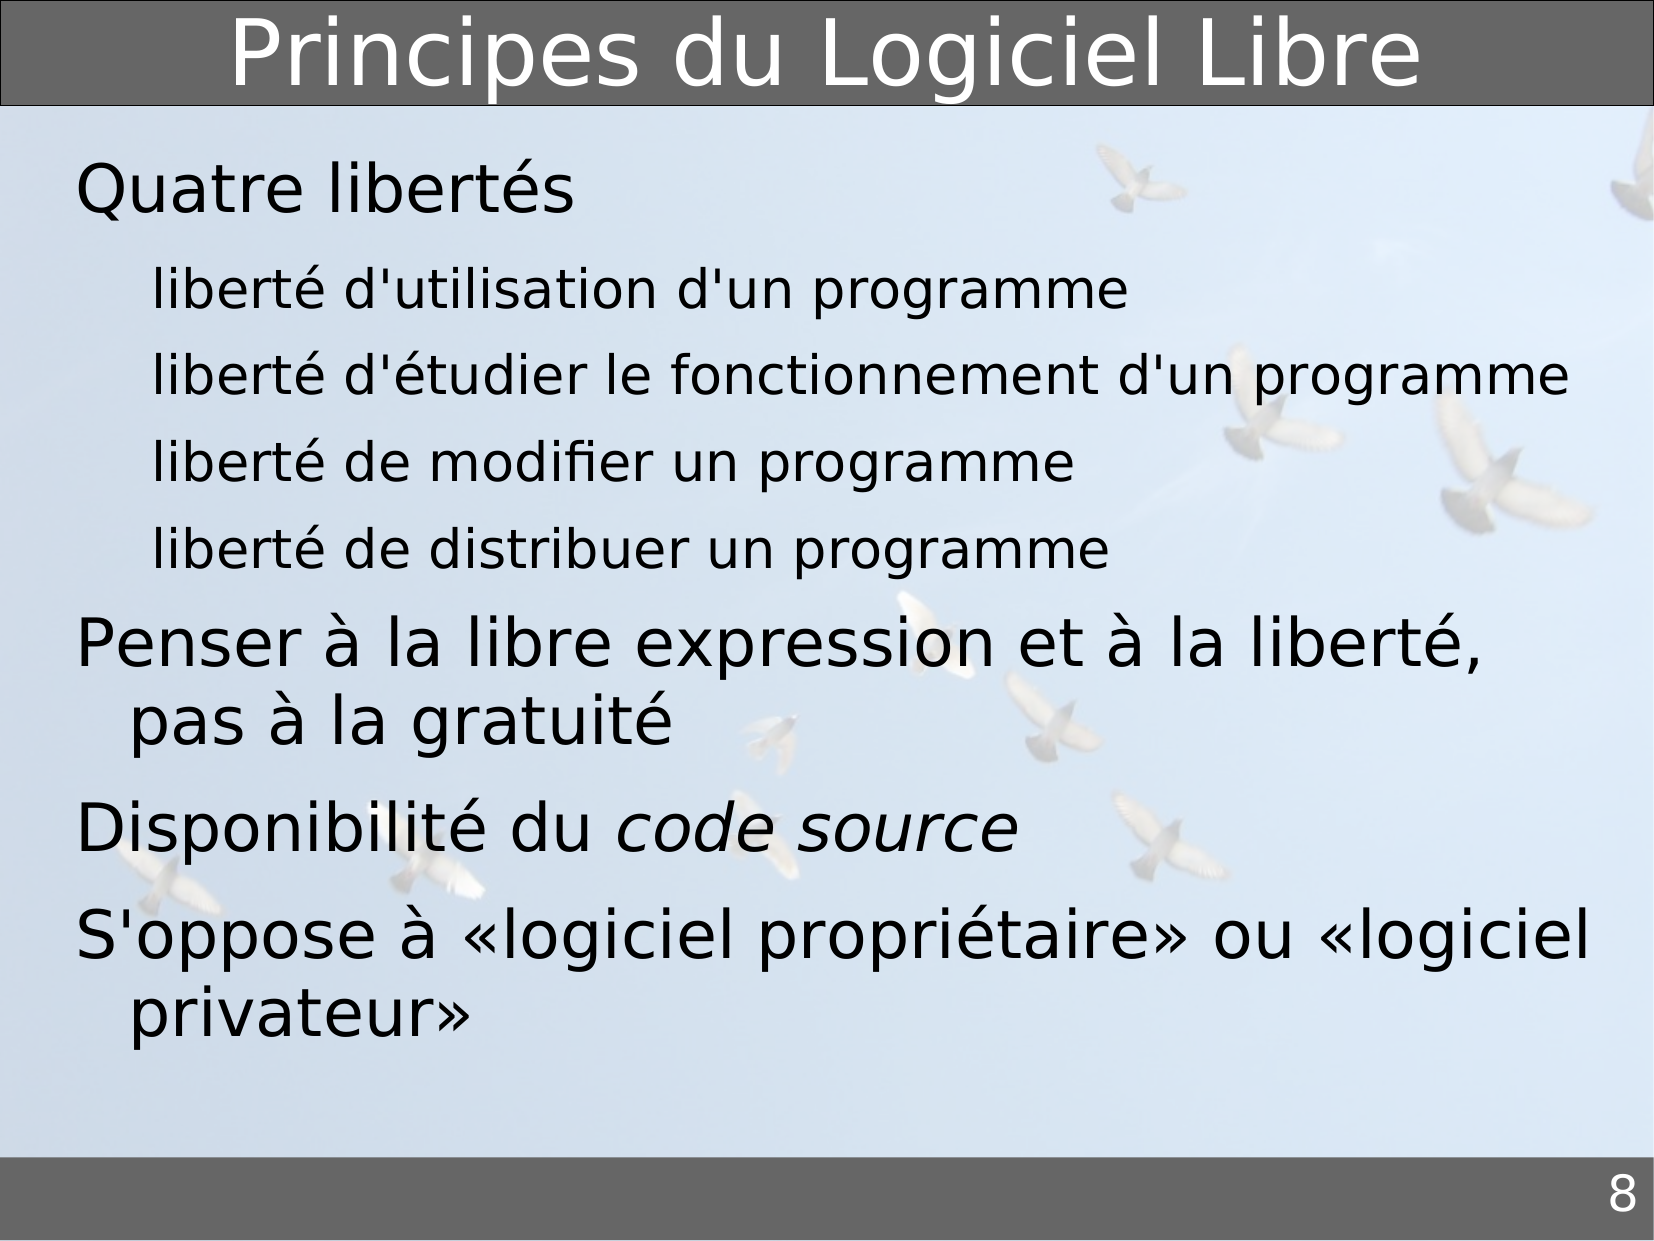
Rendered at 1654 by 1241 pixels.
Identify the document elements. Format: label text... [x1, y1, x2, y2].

title Principes du Logiciel Libre [0, 0, 1654, 108]
list Quatre libertés liberté d'utilisation d'un programme liberté d'étudier le fonctionnement d'un programme liberté de modifier un programme liberté de distribuer un programme Penser à la libre expression et à la liberté, pas à la gratuité Disponibilité du code source S'oppose à «logiciel propriétaire» ou «logiciel privateur» [57, 150, 1606, 1116]
